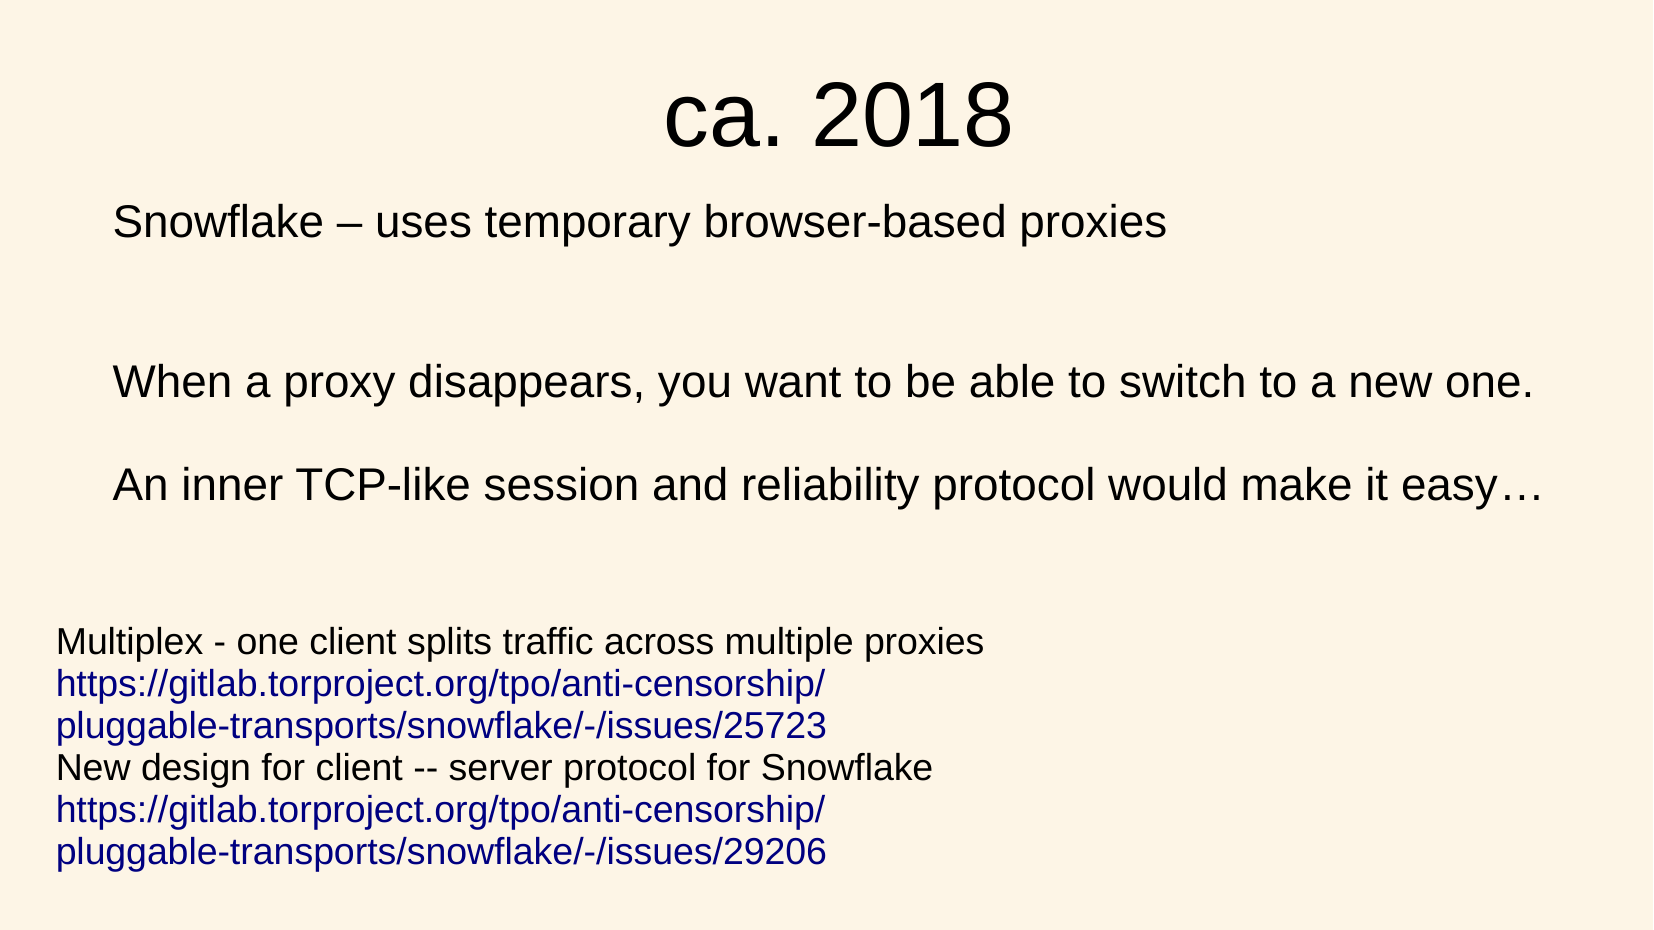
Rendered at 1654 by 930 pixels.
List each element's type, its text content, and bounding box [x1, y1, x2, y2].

text_box Snowflake – uses temporary browser-based proxies [97, 188, 1183, 256]
text_box When a proxy disappears, you want to be able to switch to a new one. An inner TCP-like session and reliability protocol would make it easy… [97, 348, 1560, 518]
text_box Multiplex - one client splits traffic across multiple proxies https://gitlab.torproject.org/tpo/anti-censorship/ pluggable-transports/snowflake/-/issues/25723 New design for client -- server protocol for Snowflake https://gitlab.torproject.org/tpo/anti-censorship/ pluggable-transports/snowflake/-/issues/29206 [41, 613, 1612, 930]
title ca. 2018 [82, 37, 1571, 193]
